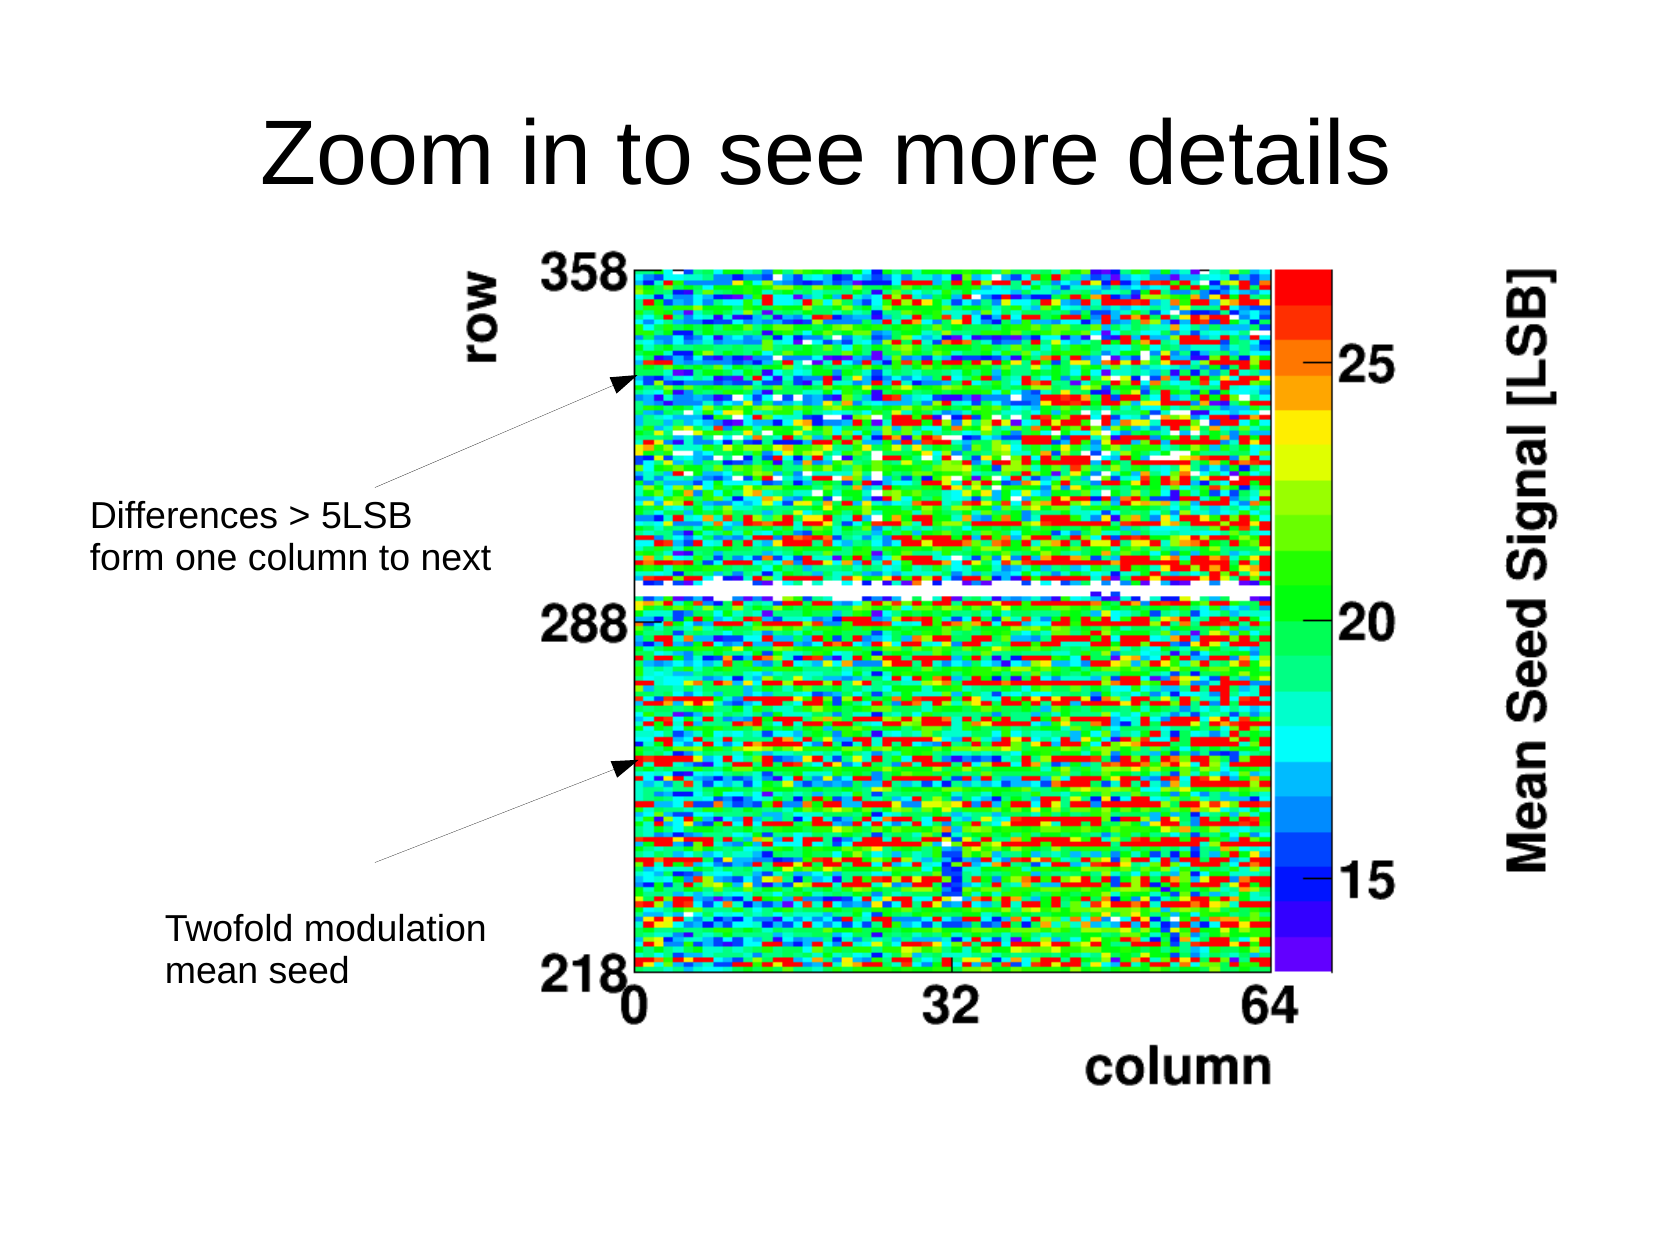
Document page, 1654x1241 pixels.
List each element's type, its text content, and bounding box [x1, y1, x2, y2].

title Zoom in to see more details [82, 49, 1571, 257]
picture [390, 176, 1613, 1126]
text_box Differences > 5LSB form one column to next [75, 487, 517, 587]
text_box Twofold modulation mean seed [150, 900, 502, 999]
